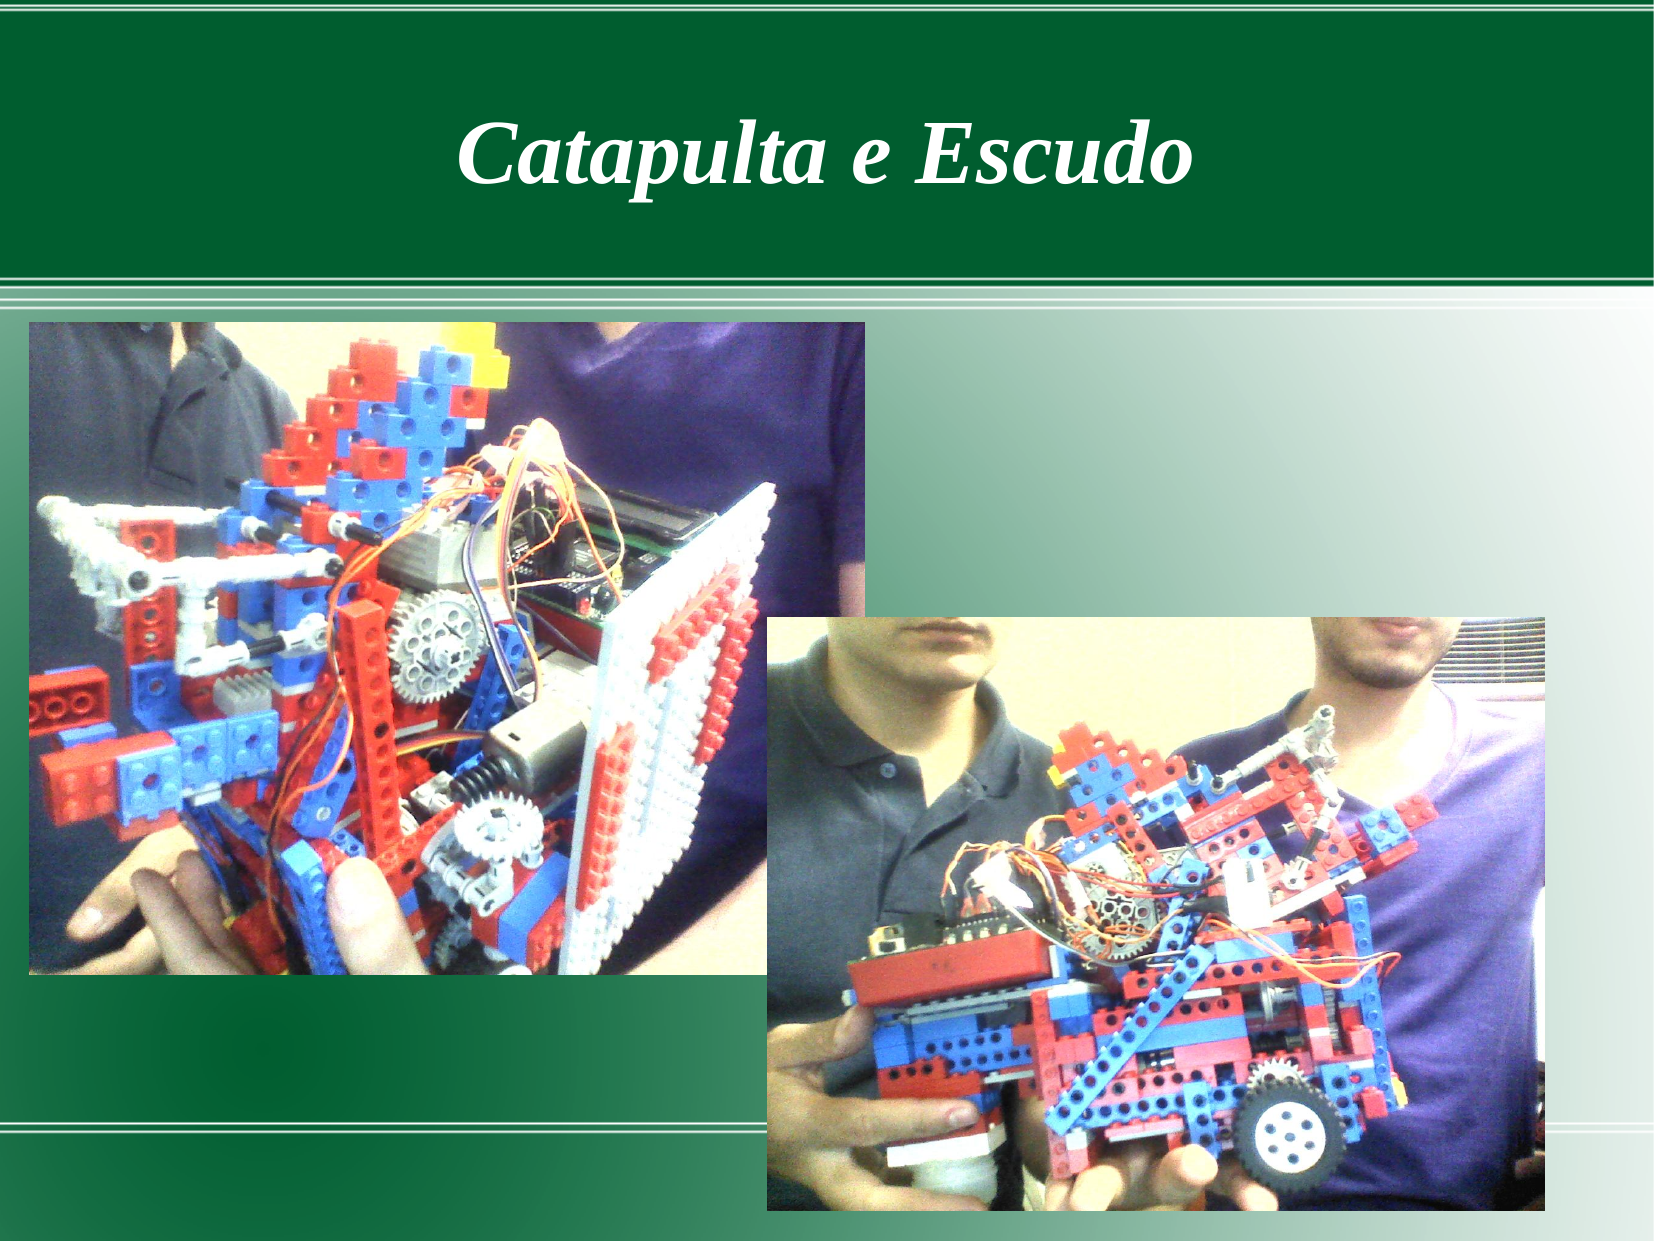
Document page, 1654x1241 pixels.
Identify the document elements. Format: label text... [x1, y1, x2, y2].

title Catapulta e Escudo [82, 49, 1571, 257]
picture [0, 0, 1654, 1241]
